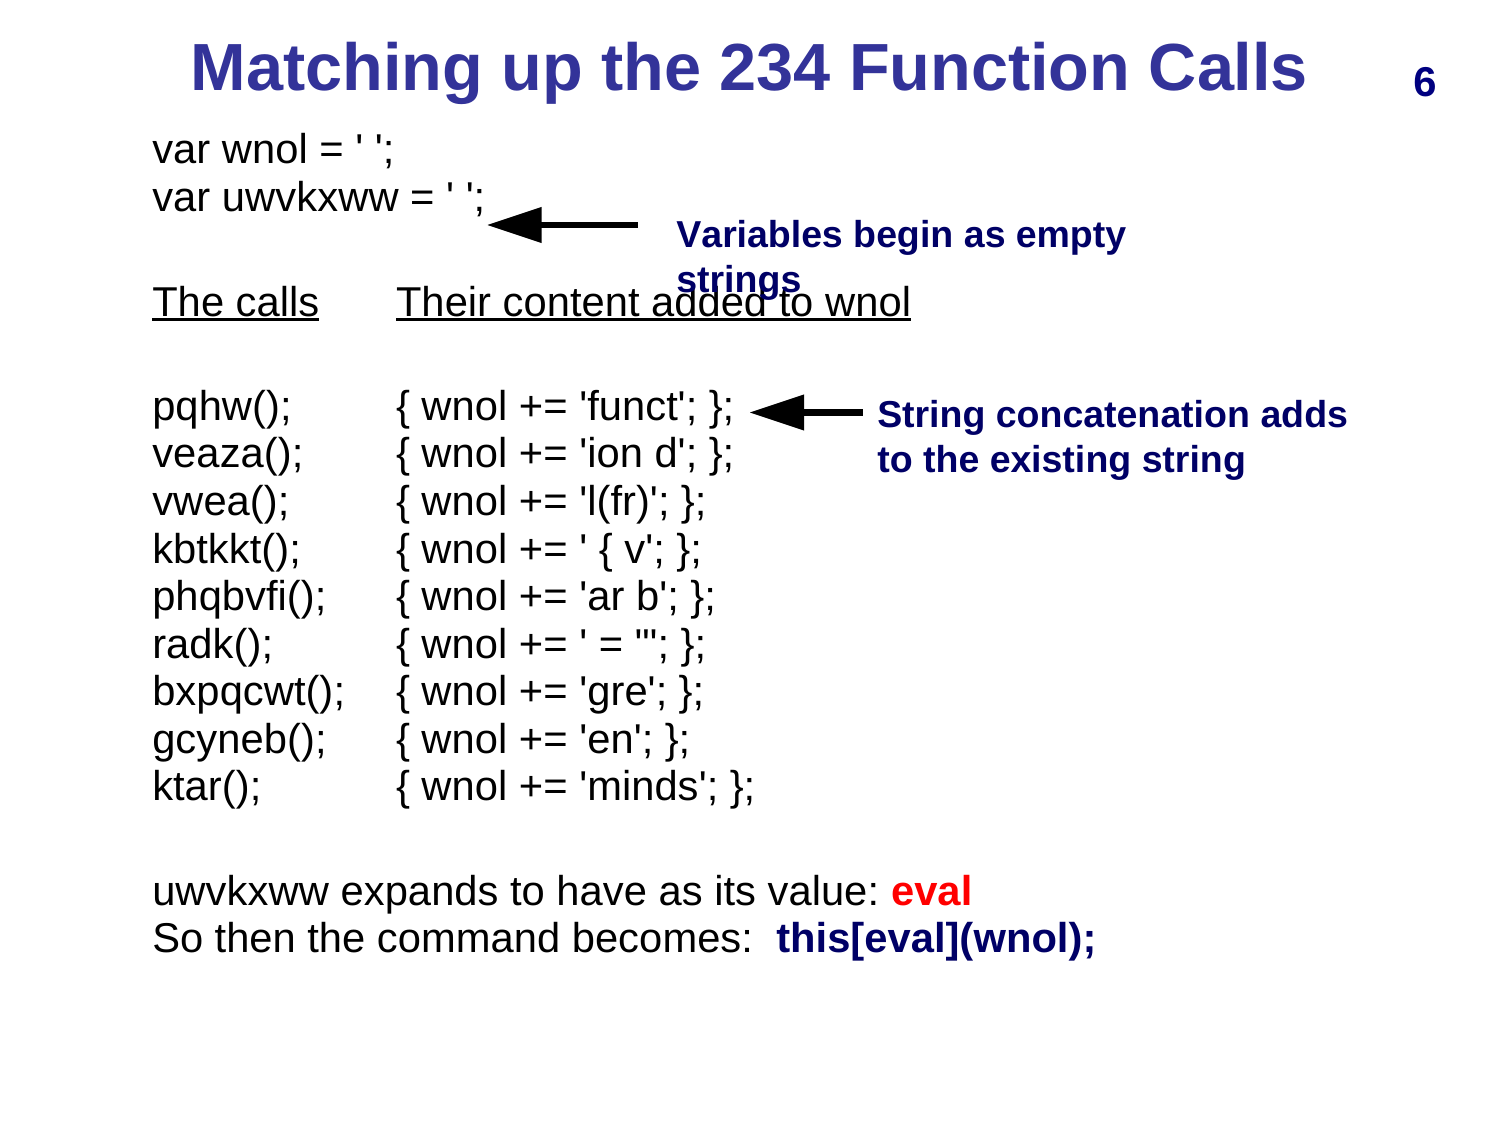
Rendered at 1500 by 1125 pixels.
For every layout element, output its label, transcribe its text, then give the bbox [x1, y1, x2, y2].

list var wnol = ' '; var uwvkxww = ' '; The calls Their content added to wnol pqhw(); { wnol += 'funct'; }; veaza(); { wnol += 'ion d'; }; vwea(); { wnol += 'l(fr)'; }; kbtkkt(); { wnol += ' { v'; }; phqbvfi(); { wnol += 'ar b'; }; radk(); { wnol += ' = "'; }; bxpqcwt(); { wnol += 'gre'; }; gcyneb(); { wnol += 'en'; }; ktar(); { wnol += 'minds'; }; uwvkxww expands to have as its value: eval So then the command becomes: this[eval](wnol); [75, 126, 1426, 985]
text_box 6 [1387, 47, 1463, 113]
title Matching up the 234 Function Calls [150, 22, 1351, 113]
text_box String concatenation adds to the existing string [862, 382, 1388, 488]
text_box Variables begin as empty strings [661, 202, 1276, 263]
